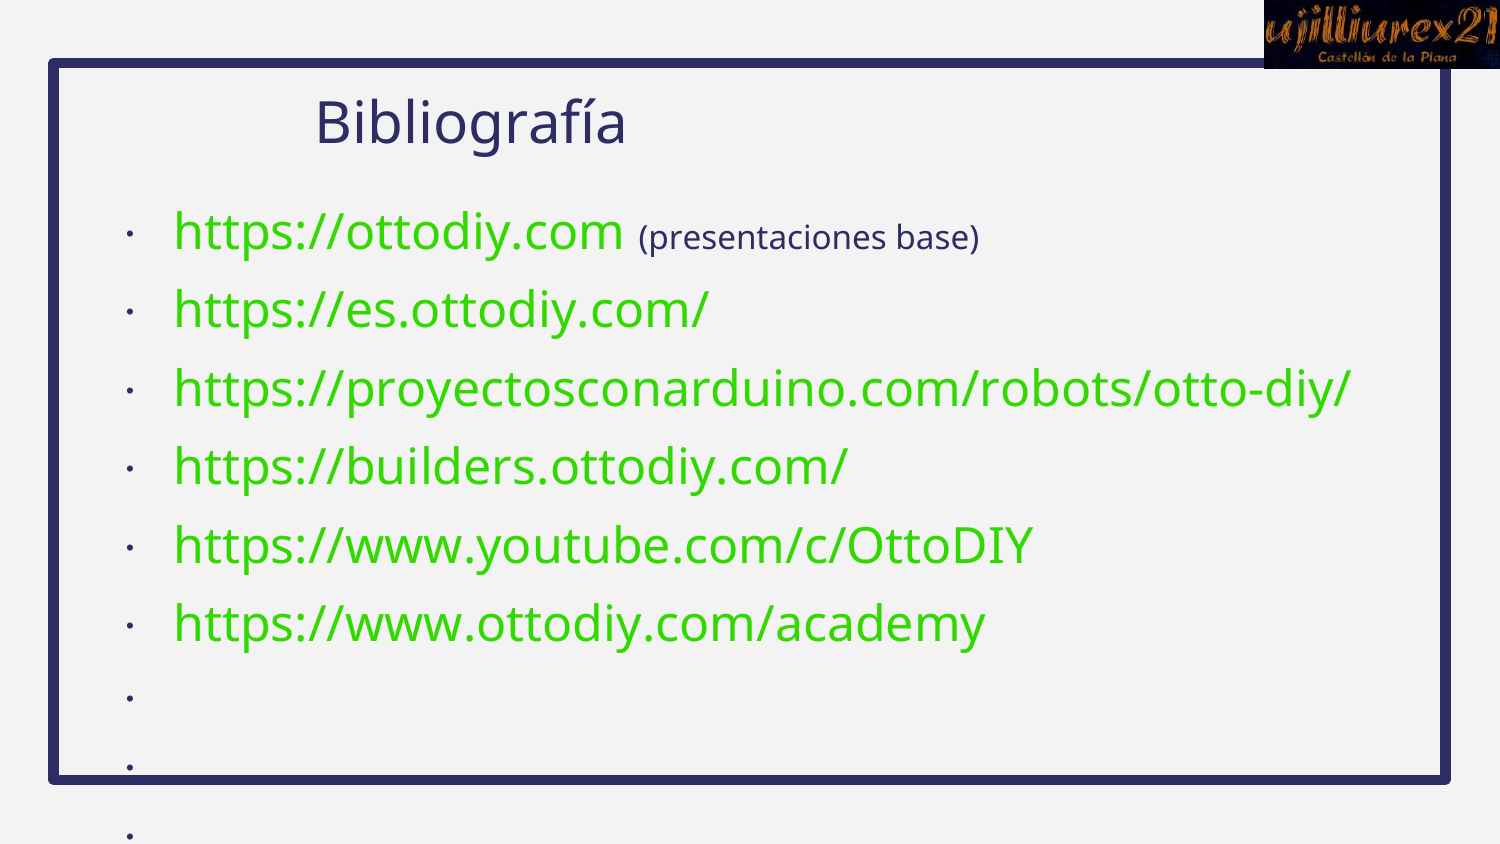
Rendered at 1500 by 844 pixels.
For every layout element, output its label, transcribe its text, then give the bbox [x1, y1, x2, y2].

picture [1264, 0, 1500, 69]
list https://ottodiy.com (presentaciones base) https://es.ottodiy.com/ https://proyectosconarduino.com/robots/otto-diy/ https://builders.ottodiy.com/ https://www.youtube.com/c/OttoDIY https://www.ottodiy.com/academy [51, 189, 1449, 750]
title Bibliografía [314, 72, 1449, 167]
